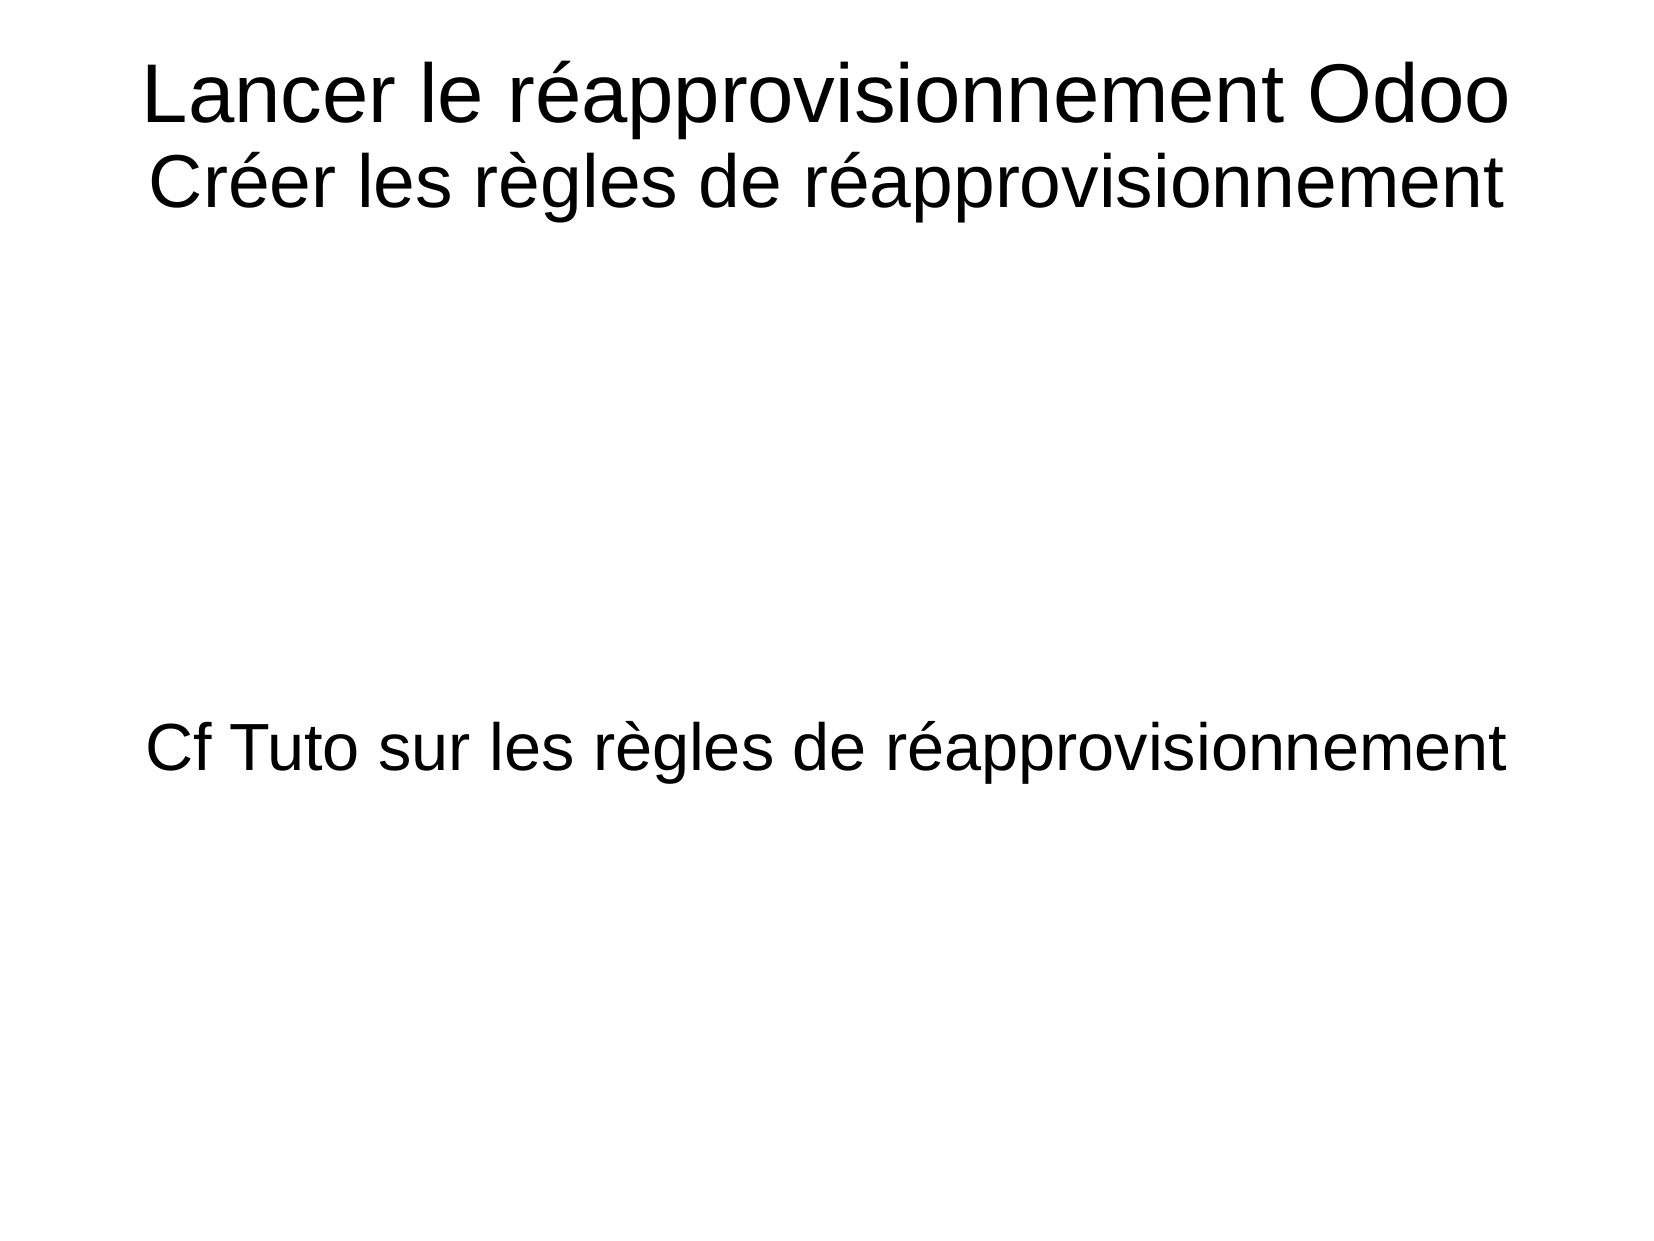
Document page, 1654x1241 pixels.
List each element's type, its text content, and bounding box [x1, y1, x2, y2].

title Lancer le réapprovisionnement Odoo Créer les règles de réapprovisionnement [82, 31, 1571, 239]
subtitle Cf Tuto sur les règles de réapprovisionnement [82, 290, 1571, 1205]
